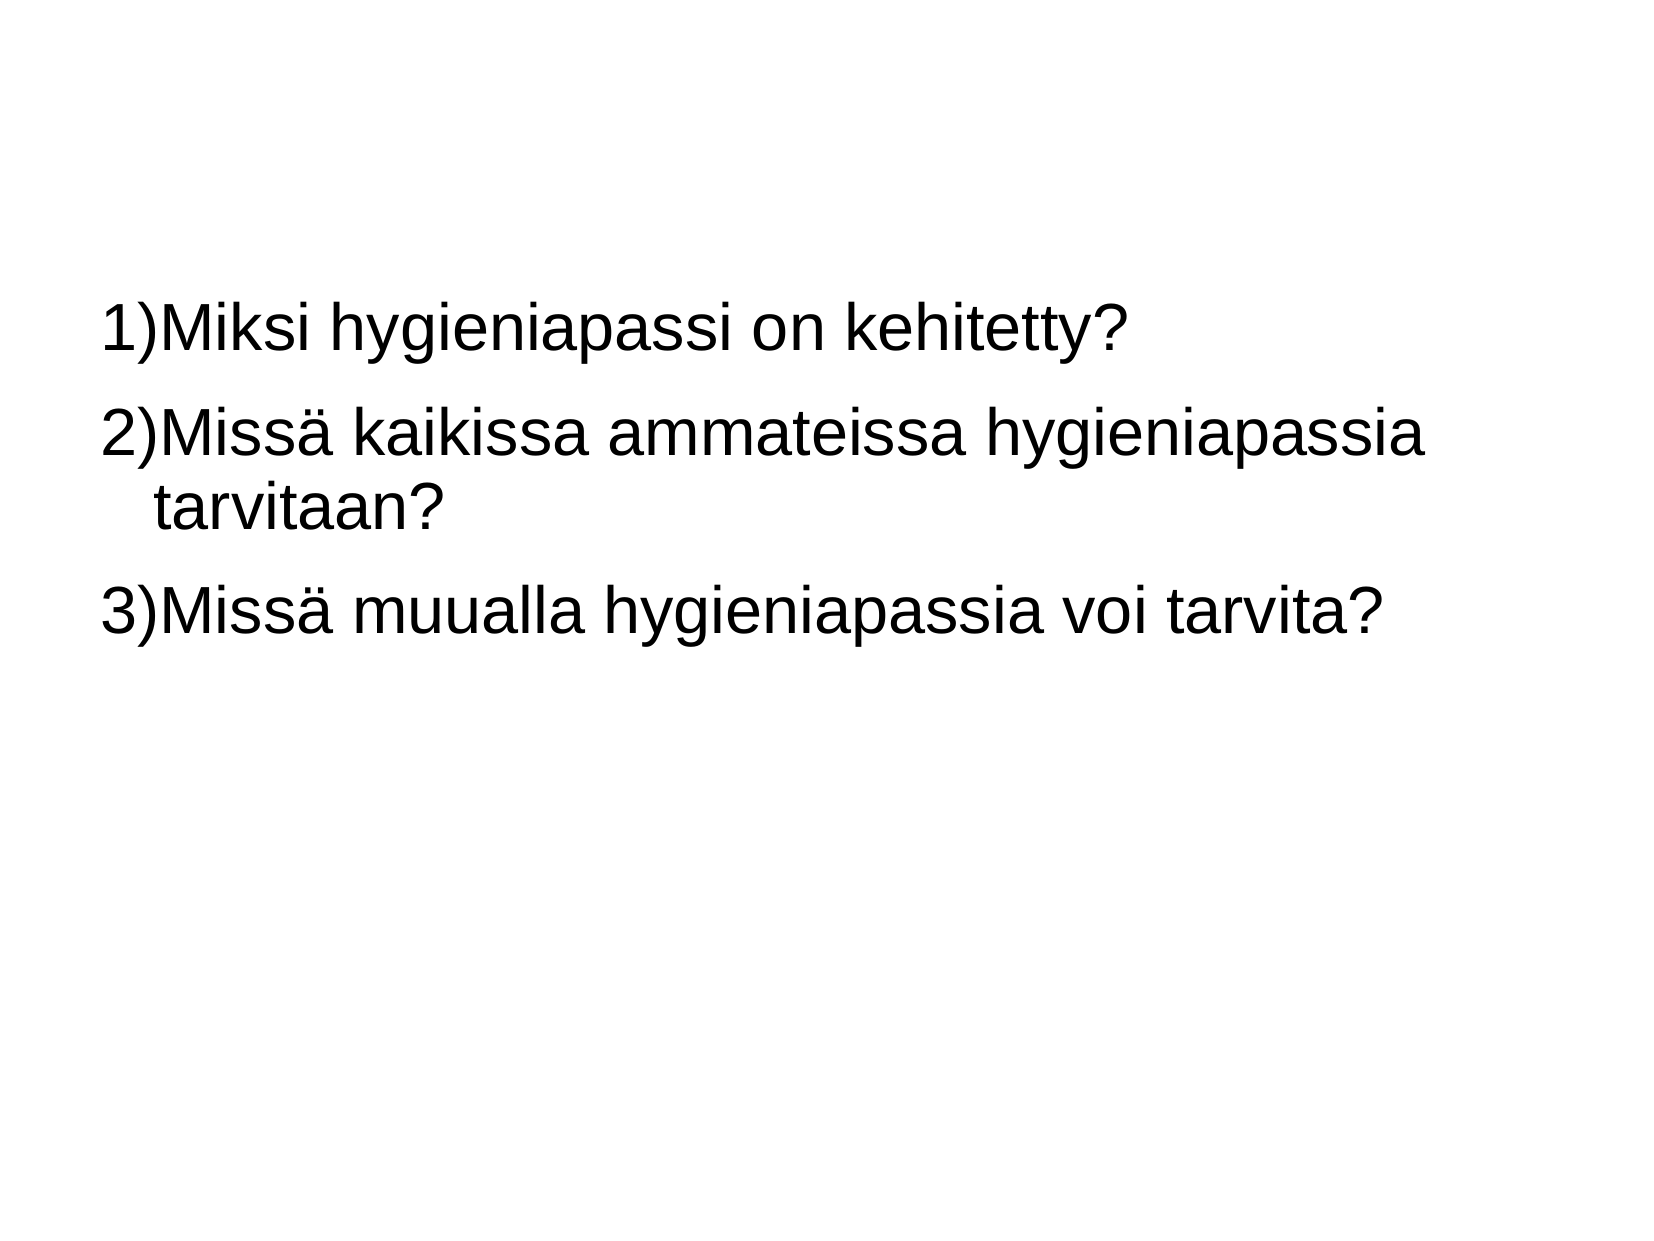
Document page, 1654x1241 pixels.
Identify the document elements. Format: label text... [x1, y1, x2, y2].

list Miksi hygieniapassi on kehitetty? Missä kaikissa ammateissa hygieniapassia tarvitaan? Missä muualla hygieniapassia voi tarvita? [82, 290, 1571, 1010]
